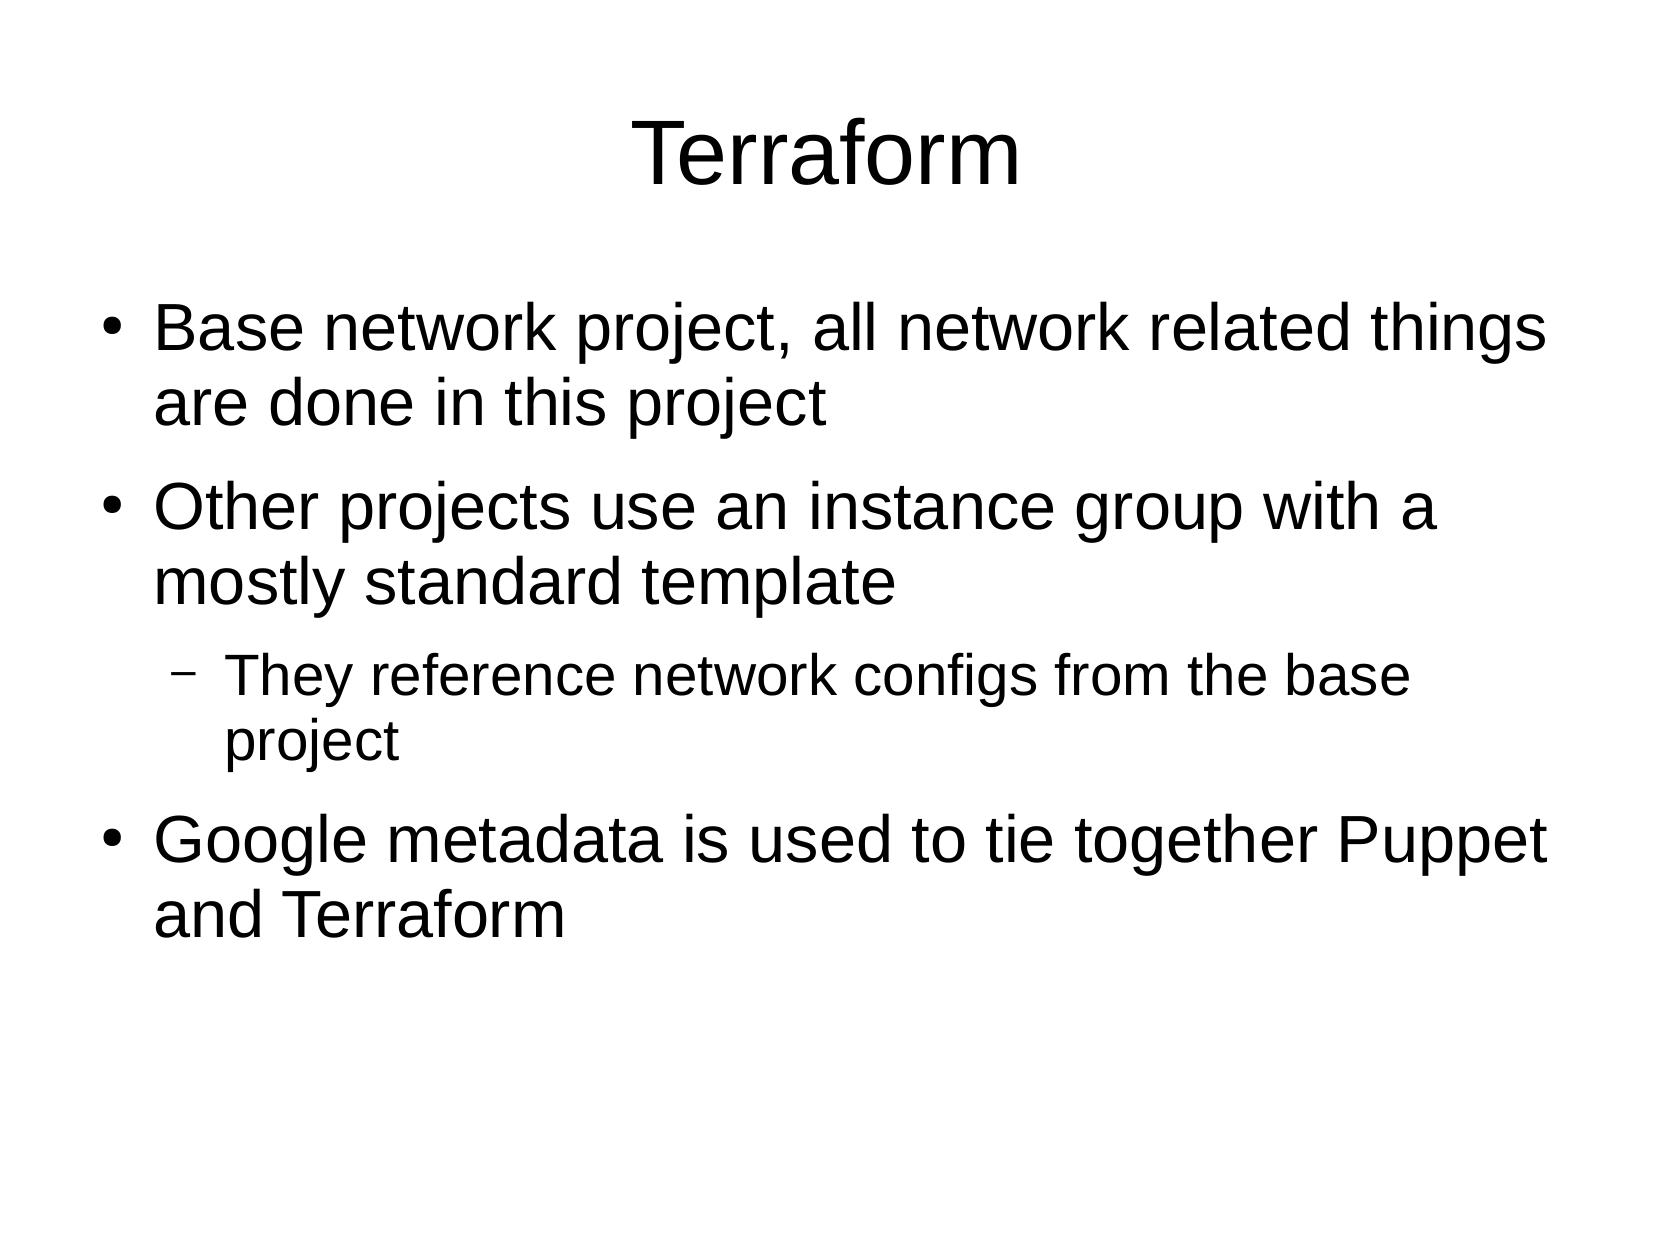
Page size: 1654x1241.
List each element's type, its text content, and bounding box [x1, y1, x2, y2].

title Terraform [82, 49, 1571, 257]
list Base network project, all network related things are done in this project Other projects use an instance group with a mostly standard template They reference network configs from the base project Google metadata is used to tie together Puppet and Terraform [82, 290, 1571, 1010]
